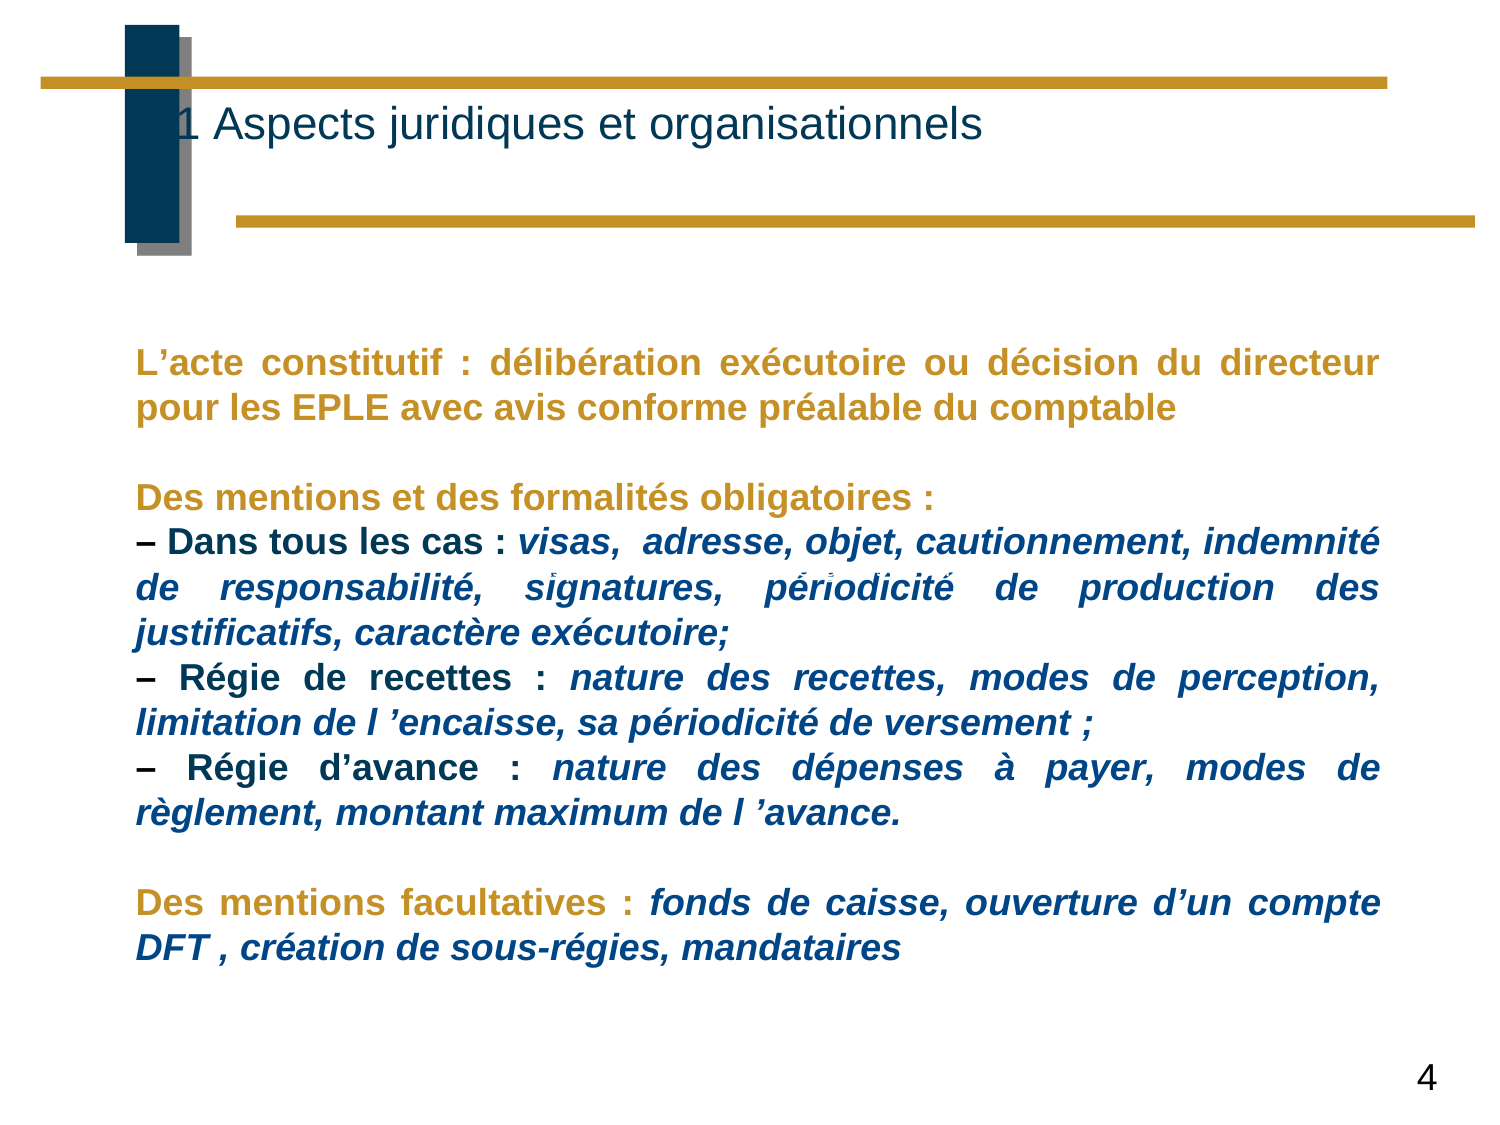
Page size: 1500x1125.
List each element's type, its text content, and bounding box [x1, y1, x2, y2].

text_box [124, 24, 180, 68]
text_box [236, 215, 1475, 228]
title 1.1 Aspects juridiques et organisationnels [121, 68, 1438, 179]
list 4 [1157, 1008, 1500, 1125]
text_box 1.1 - Aspects juridiques et organisationnels [462, 542, 1056, 589]
text_box [40, 76, 121, 89]
text_box [124, 179, 180, 243]
list L’acte constitutif : délibération exécutoire ou décision du directeur pour les EPLE avec avis conforme préalable du comptable Des mentions et des formalités obligatoires : – Dans tous les cas : visas, adresse, objet, cautionnement, indemnité de responsabilité, signatures, périodicité de production des justificatifs, caractère exécutoire; – Régie de recettes : nature des recettes, modes de perception, limitation de l ’encaisse, sa périodicité de versement ; – Régie d’avance : nature des dépenses à payer, modes de règlement, montant maximum de l ’avance. Des mentions facultatives : fonds de caisse, ouverture d’un compte DFT , création de sous-régies, mandataires [125, 337, 1382, 968]
